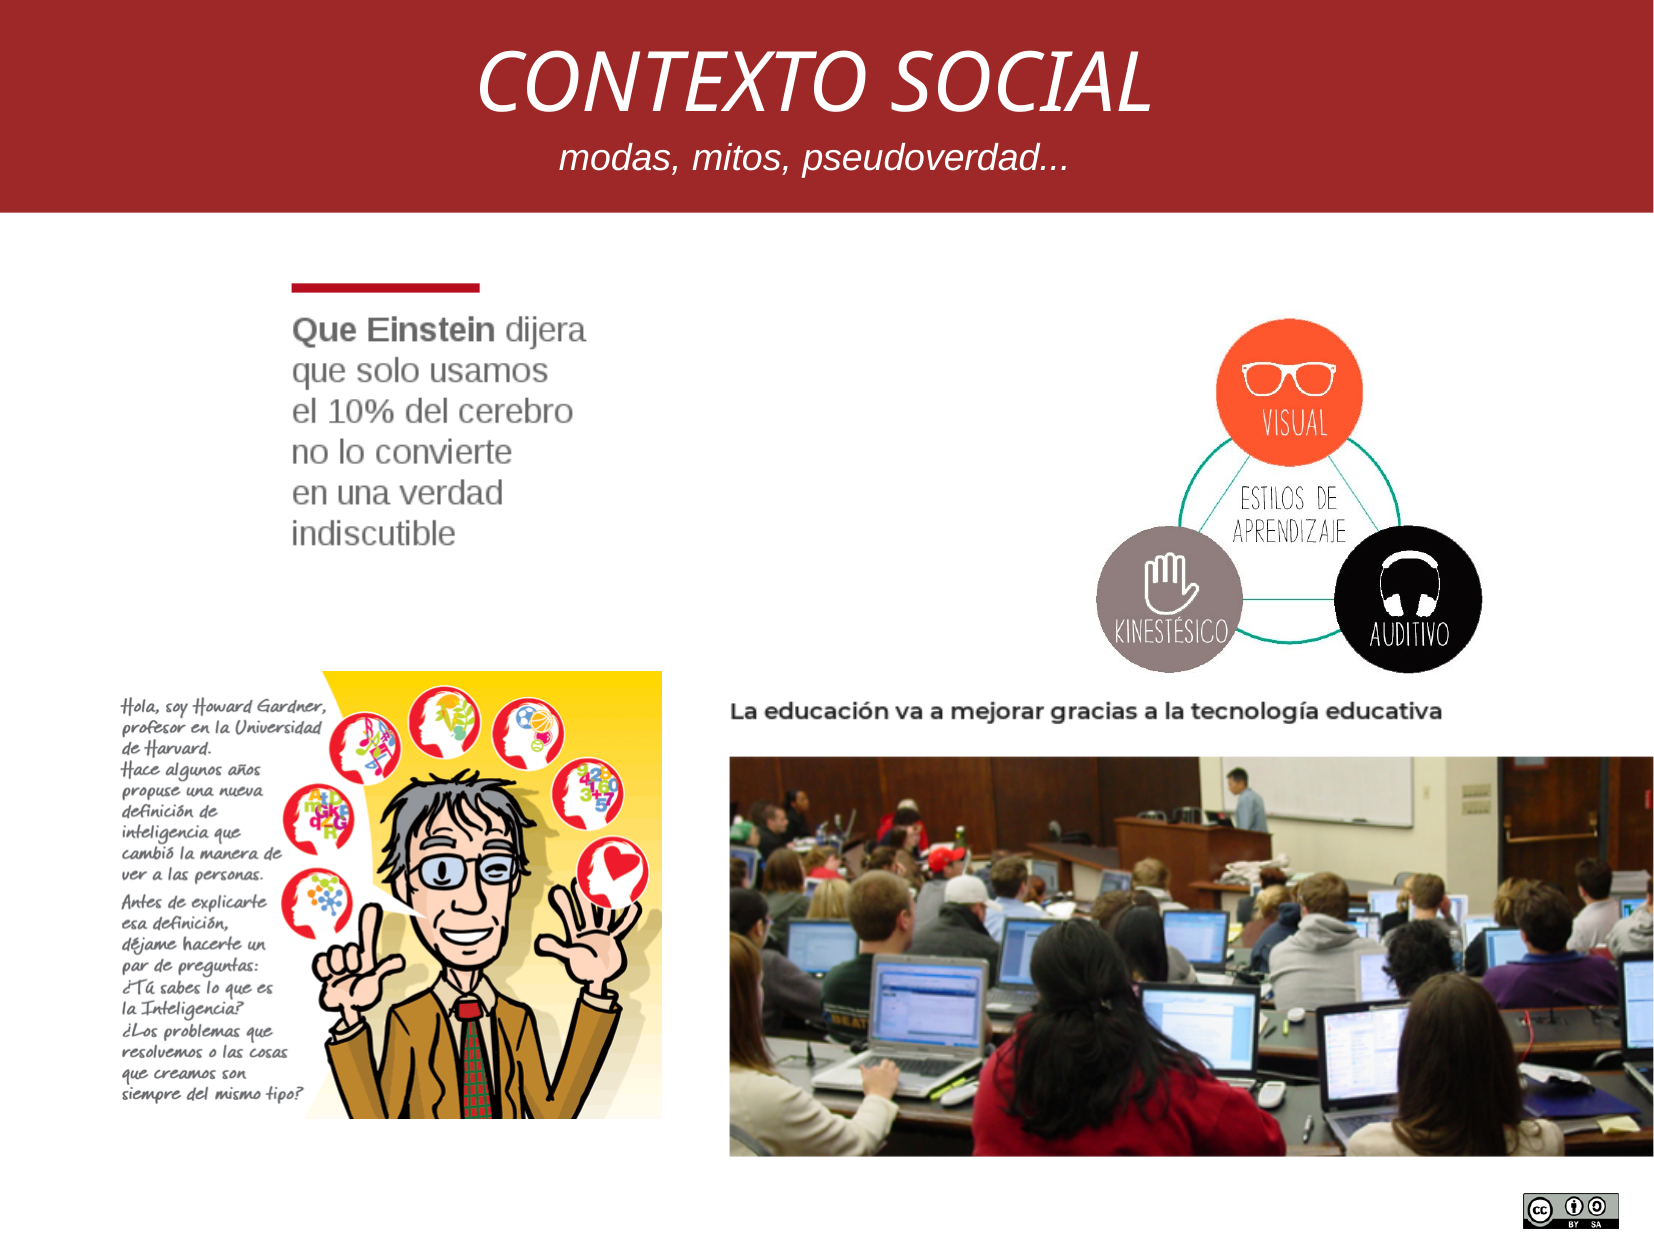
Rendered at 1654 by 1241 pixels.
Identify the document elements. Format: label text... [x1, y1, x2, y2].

picture [259, 271, 629, 569]
picture [708, 273, 1654, 1182]
picture [1523, 1193, 1619, 1229]
picture [106, 671, 662, 1119]
text_box CONTEXTO SOCIAL modas, mitos, pseudoverdad... [0, 0, 1654, 213]
